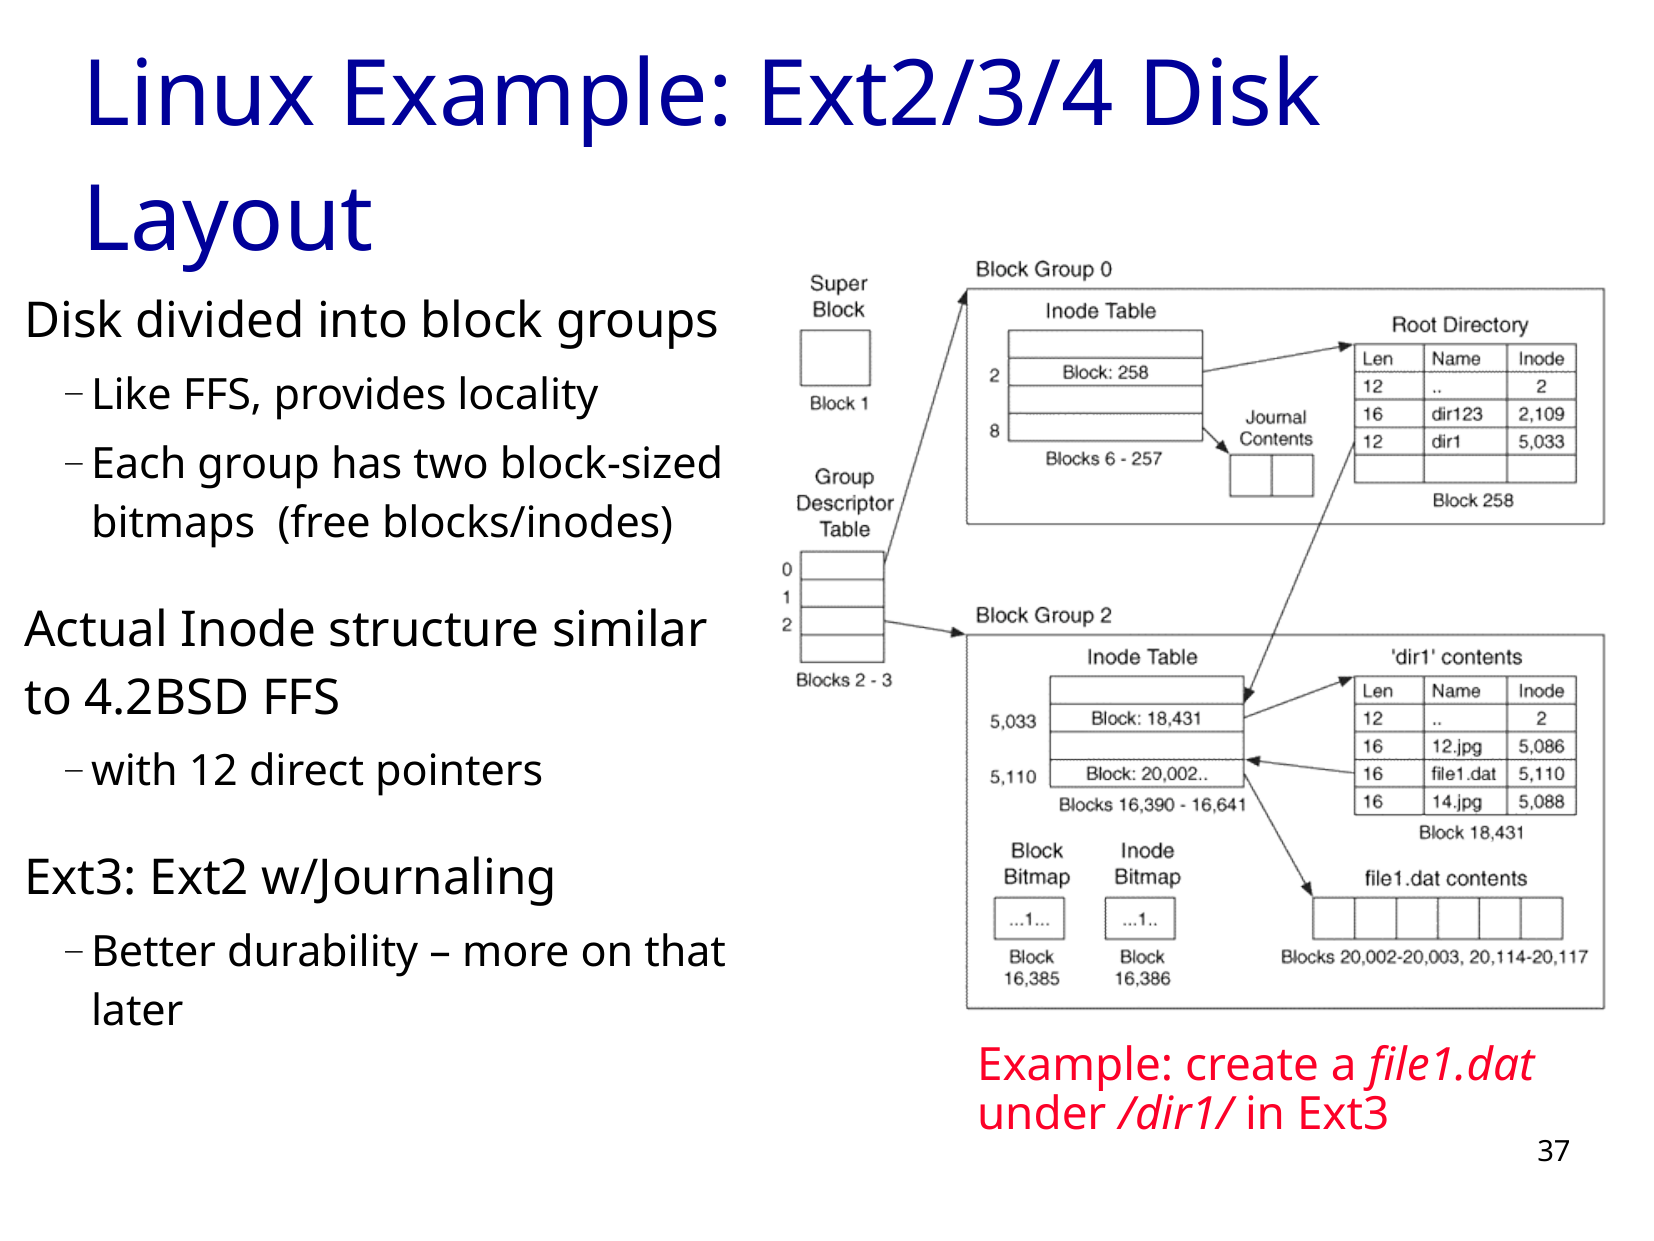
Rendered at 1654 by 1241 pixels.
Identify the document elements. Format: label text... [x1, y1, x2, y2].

picture [776, 256, 1611, 1018]
list Disk divided into block groups Like FFS, provides locality Each group has two block-sized bitmaps (free blocks/inodes) Actual Inode structure similar to 4.2BSD FFS with 12 direct pointers Ext3: Ext2 w/Journaling Better durability – more on that later [0, 285, 736, 1090]
title Linux Example: Ext2/3/4 Disk Layout [82, 49, 1571, 257]
text_box Example: create a file1.dat under /dir1/ in Ext3 [962, 1033, 1562, 1147]
